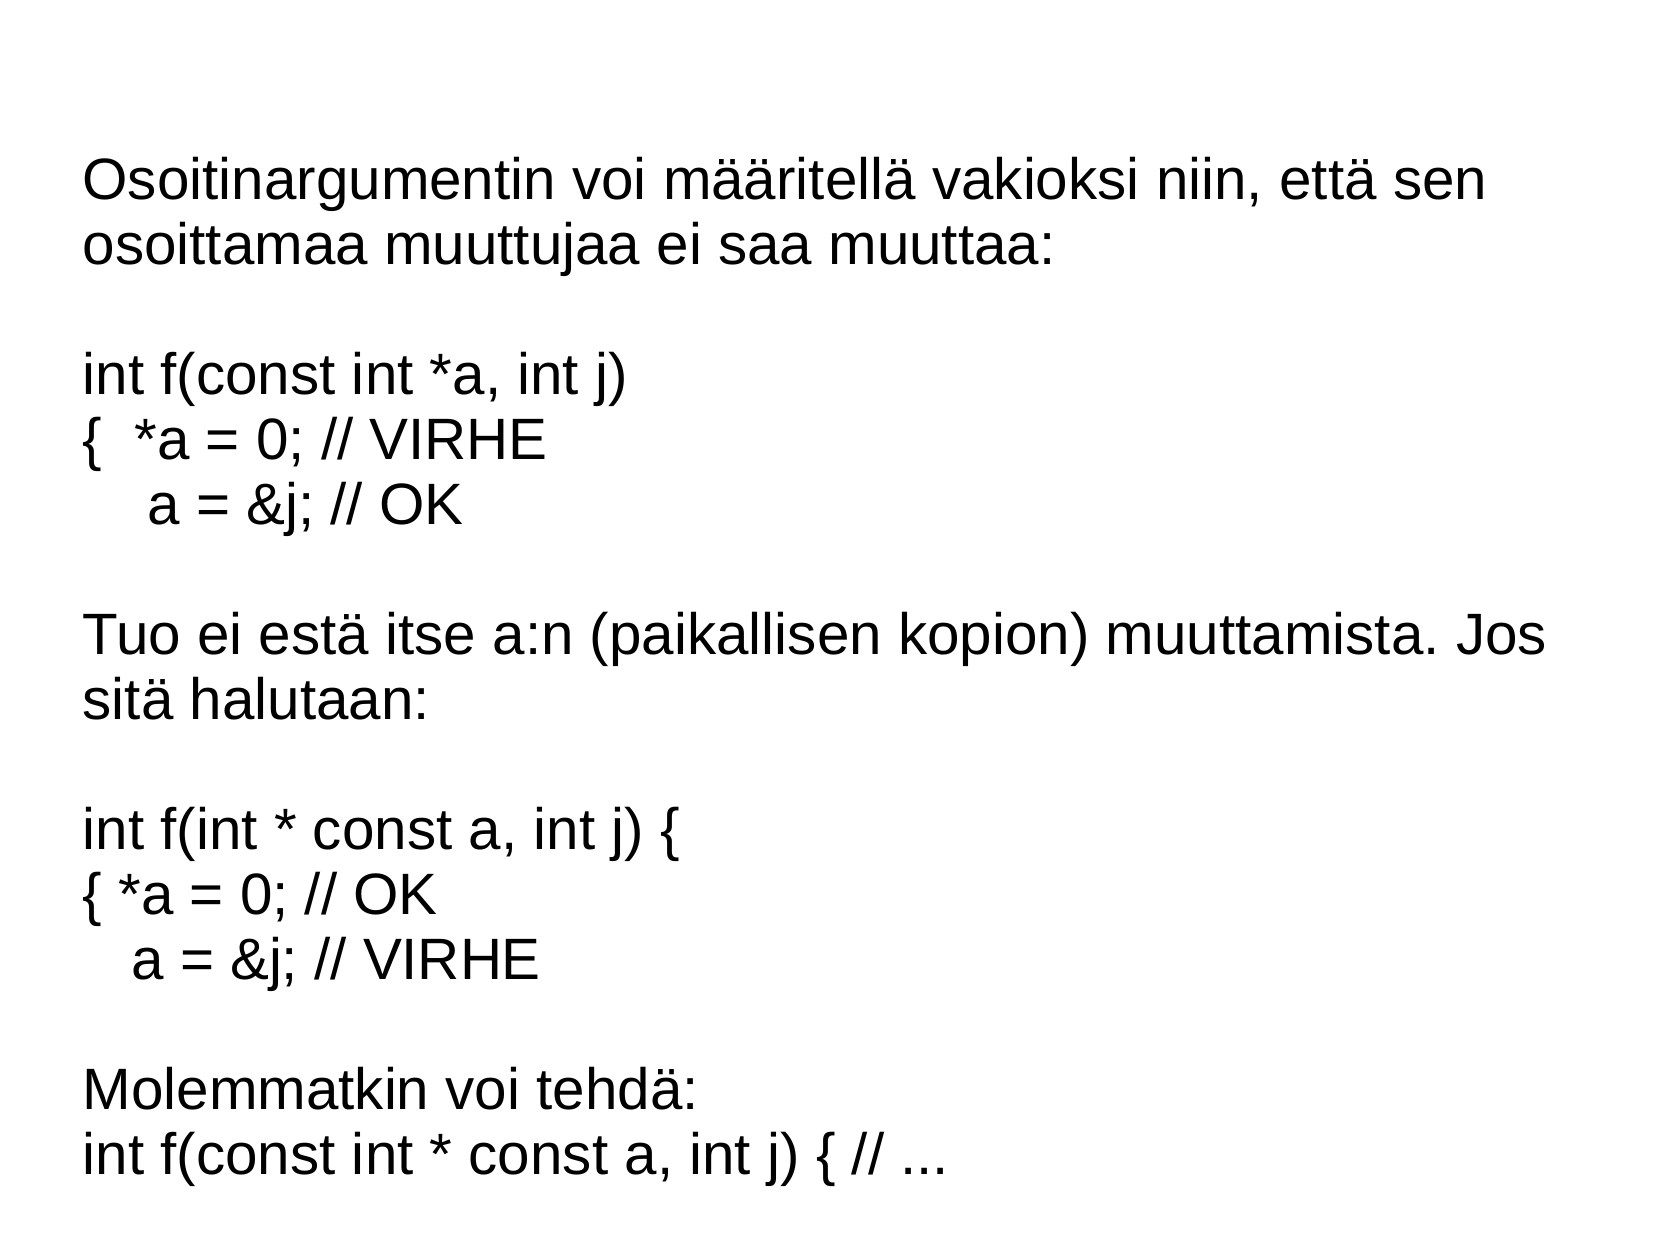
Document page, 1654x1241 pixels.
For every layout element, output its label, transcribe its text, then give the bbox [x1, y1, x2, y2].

text_box Osoitinargumentin voi määritellä vakioksi niin, että sen osoittamaa muuttujaa ei saa muuttaa: int f(const int *a, int j) { *a = 0; // VIRHE a = &j; // OK Tuo ei estä itse a:n (paikallisen kopion) muuttamista. Jos sitä halutaan: int f(int * const a, int j) { { *a = 0; // OK a = &j; // VIRHE Molemmatkin voi tehdä: int f(const int * const a, int j) { // ... [82, 146, 1571, 1241]
